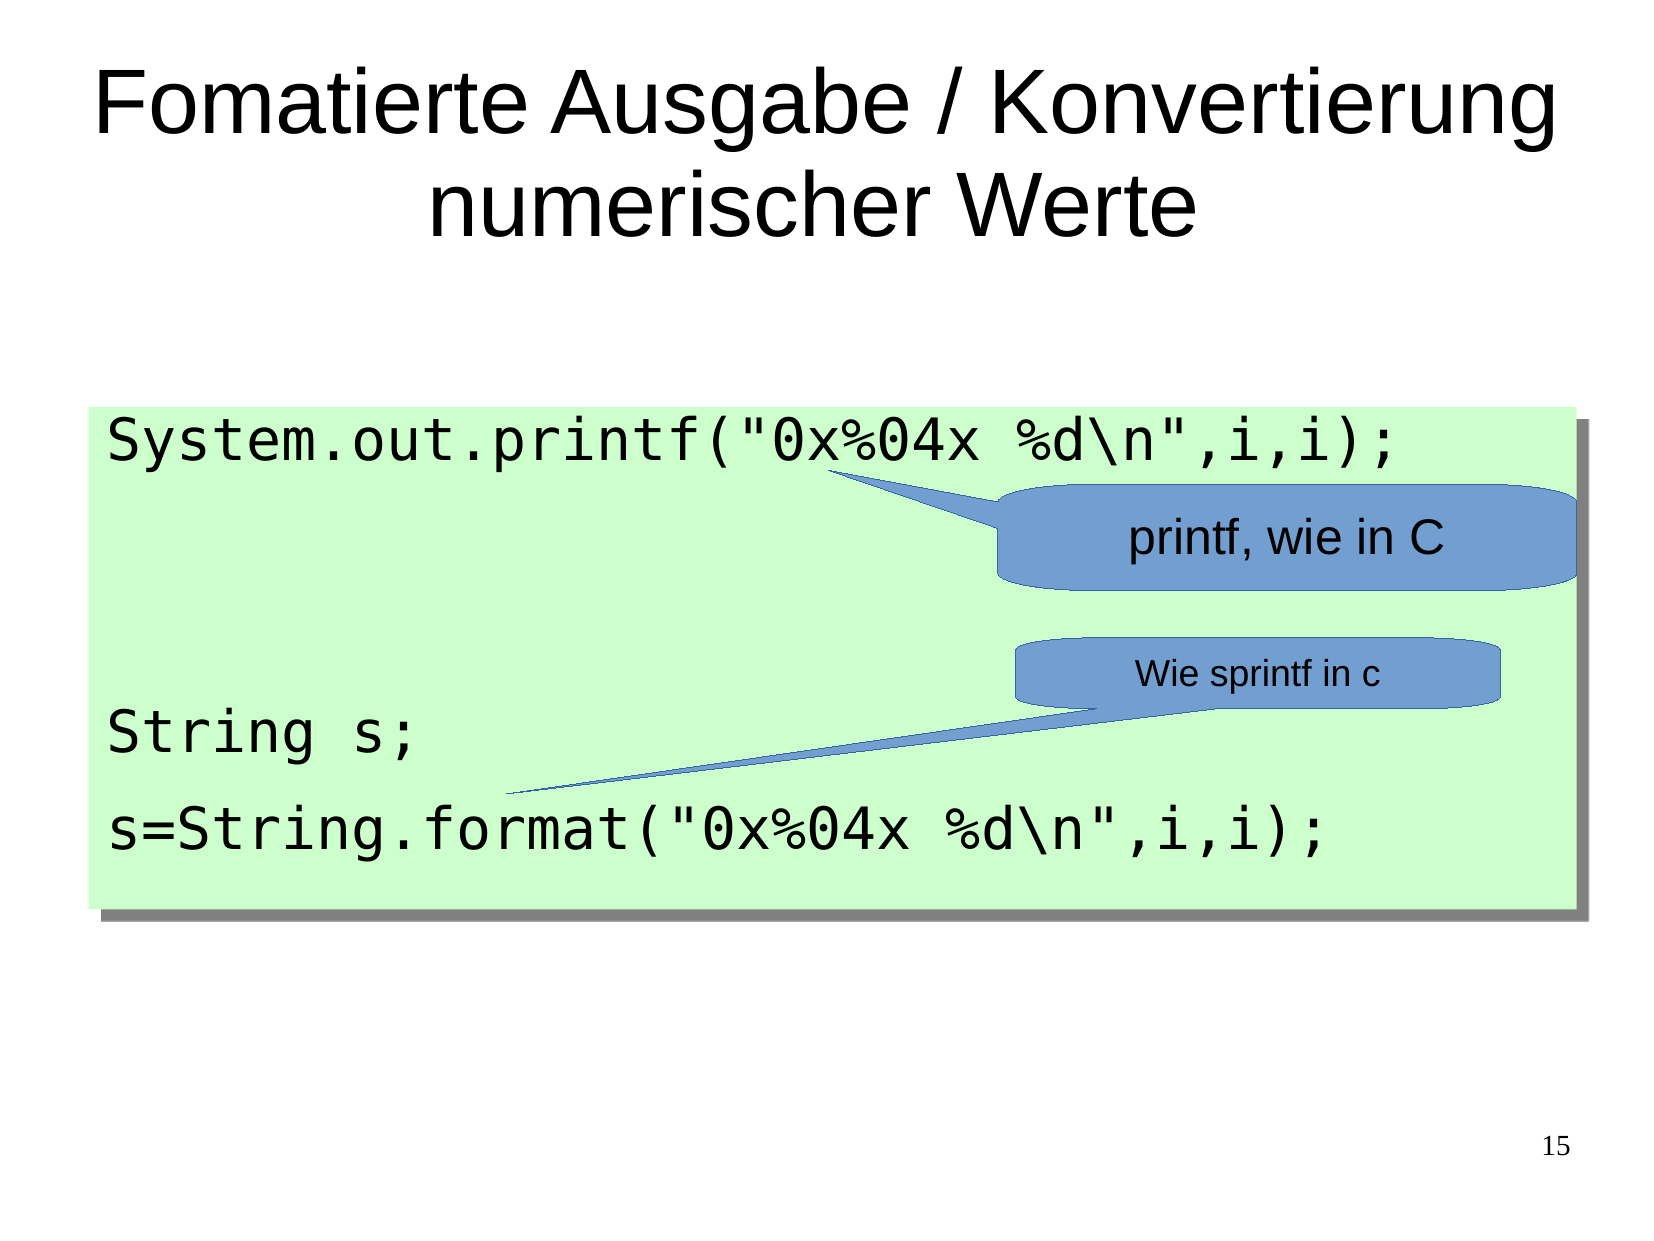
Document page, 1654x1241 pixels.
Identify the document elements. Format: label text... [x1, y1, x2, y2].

title Fomatierte Ausgabe / Konvertierung numerischer Werte [82, 49, 1571, 257]
list System.out.printf("0x%04x %d\n",i,i); String s; s=String.format("0x%04x %d\n",i,i); [88, 406, 1577, 910]
text_box printf, wie in C [828, 470, 1577, 591]
text_box Wie sprintf in c [506, 637, 1501, 794]
